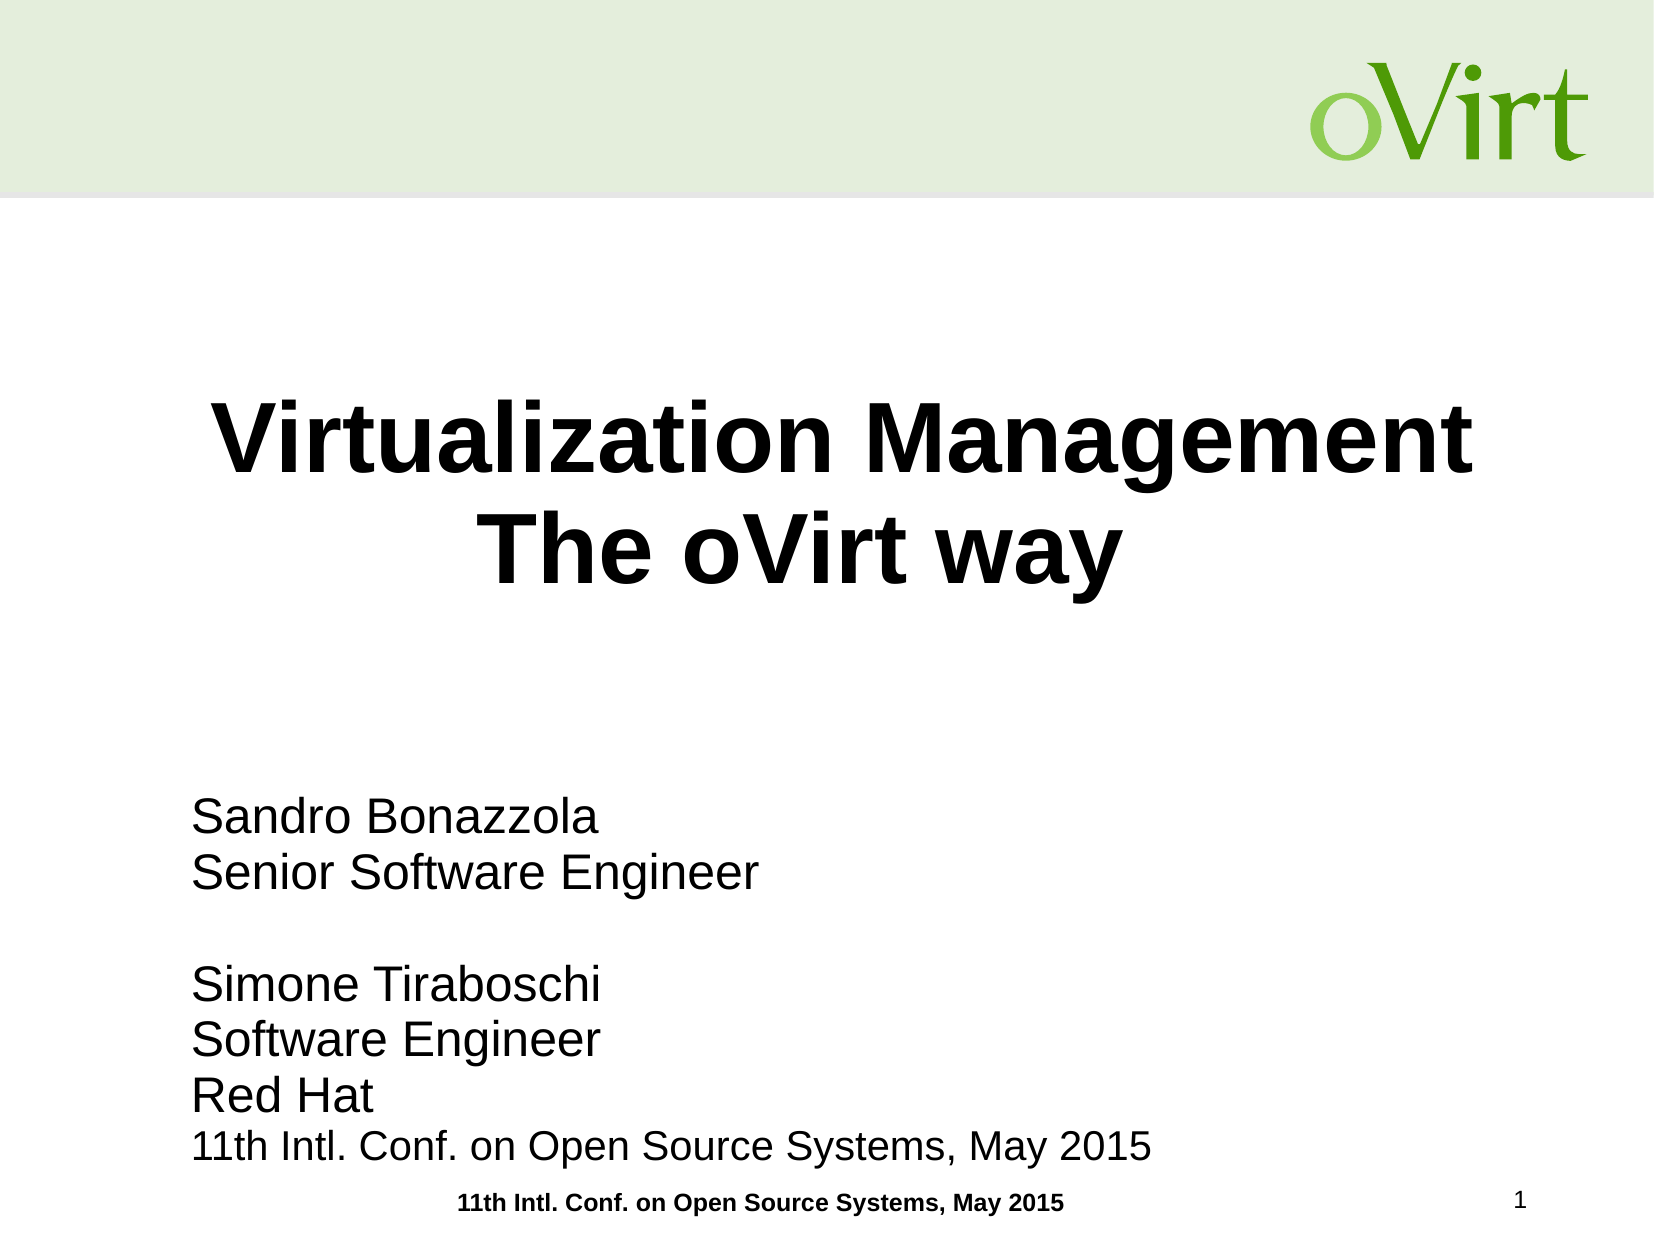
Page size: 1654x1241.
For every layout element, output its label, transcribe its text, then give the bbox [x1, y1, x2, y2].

text_box Virtualization Management The oVirt way [112, 374, 1549, 613]
text_box Sandro Bonazzola Senior Software Engineer Simone Tiraboschi Software Engineer Red Hat 11th Intl. Conf. on Open Source Systems, May 2015 [176, 669, 1549, 1177]
